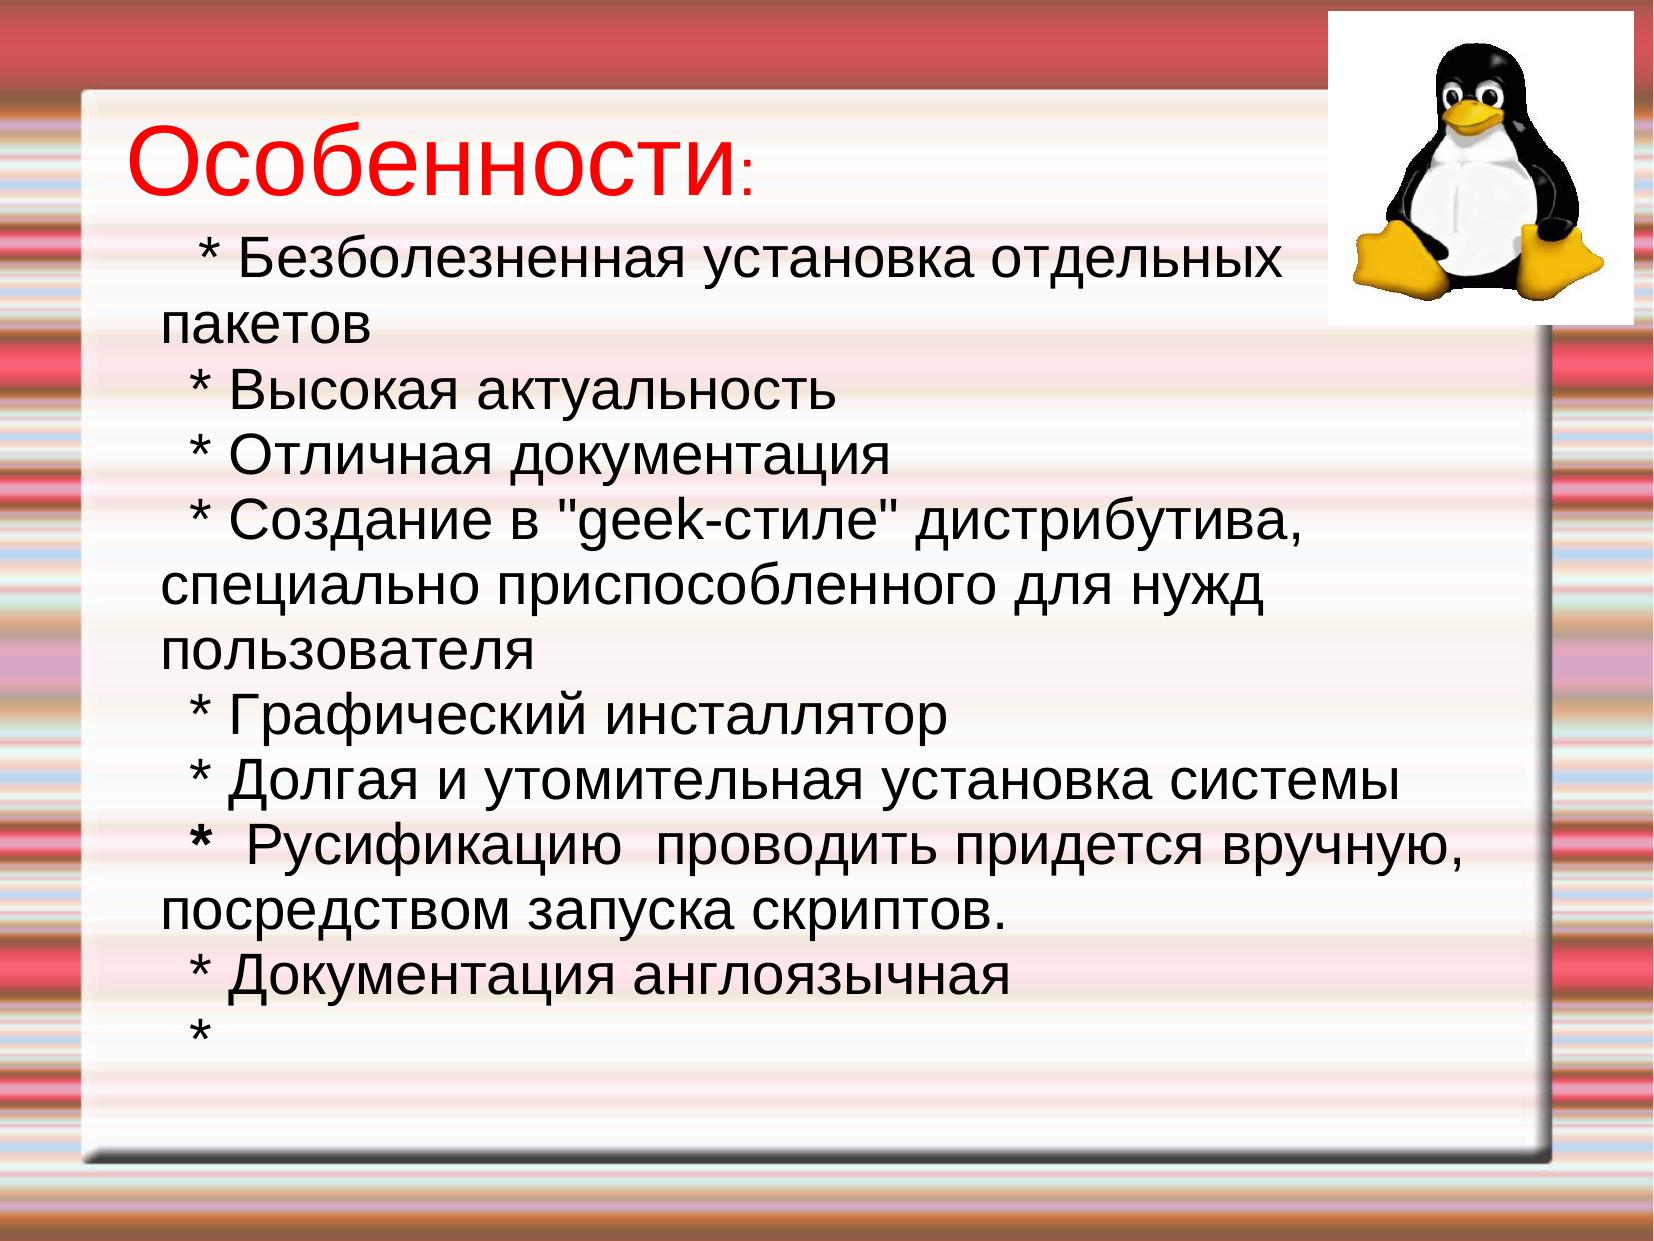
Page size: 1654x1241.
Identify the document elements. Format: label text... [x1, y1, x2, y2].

subtitle Особенности: * Безболезненная установка отдельных пакетов * Высокая актуальность * Отличная документация * Cоздание в "geek-стиле" дистрибутива, специально приспособленного для нужд пользователя * Графический инсталлятор * Долгая и утомительная установка системы * Русификацию проводить придется вручную, посредством запуска скриптов. * Документация англоязычная * [124, 105, 1506, 1211]
picture [0, 0, 1654, 1241]
